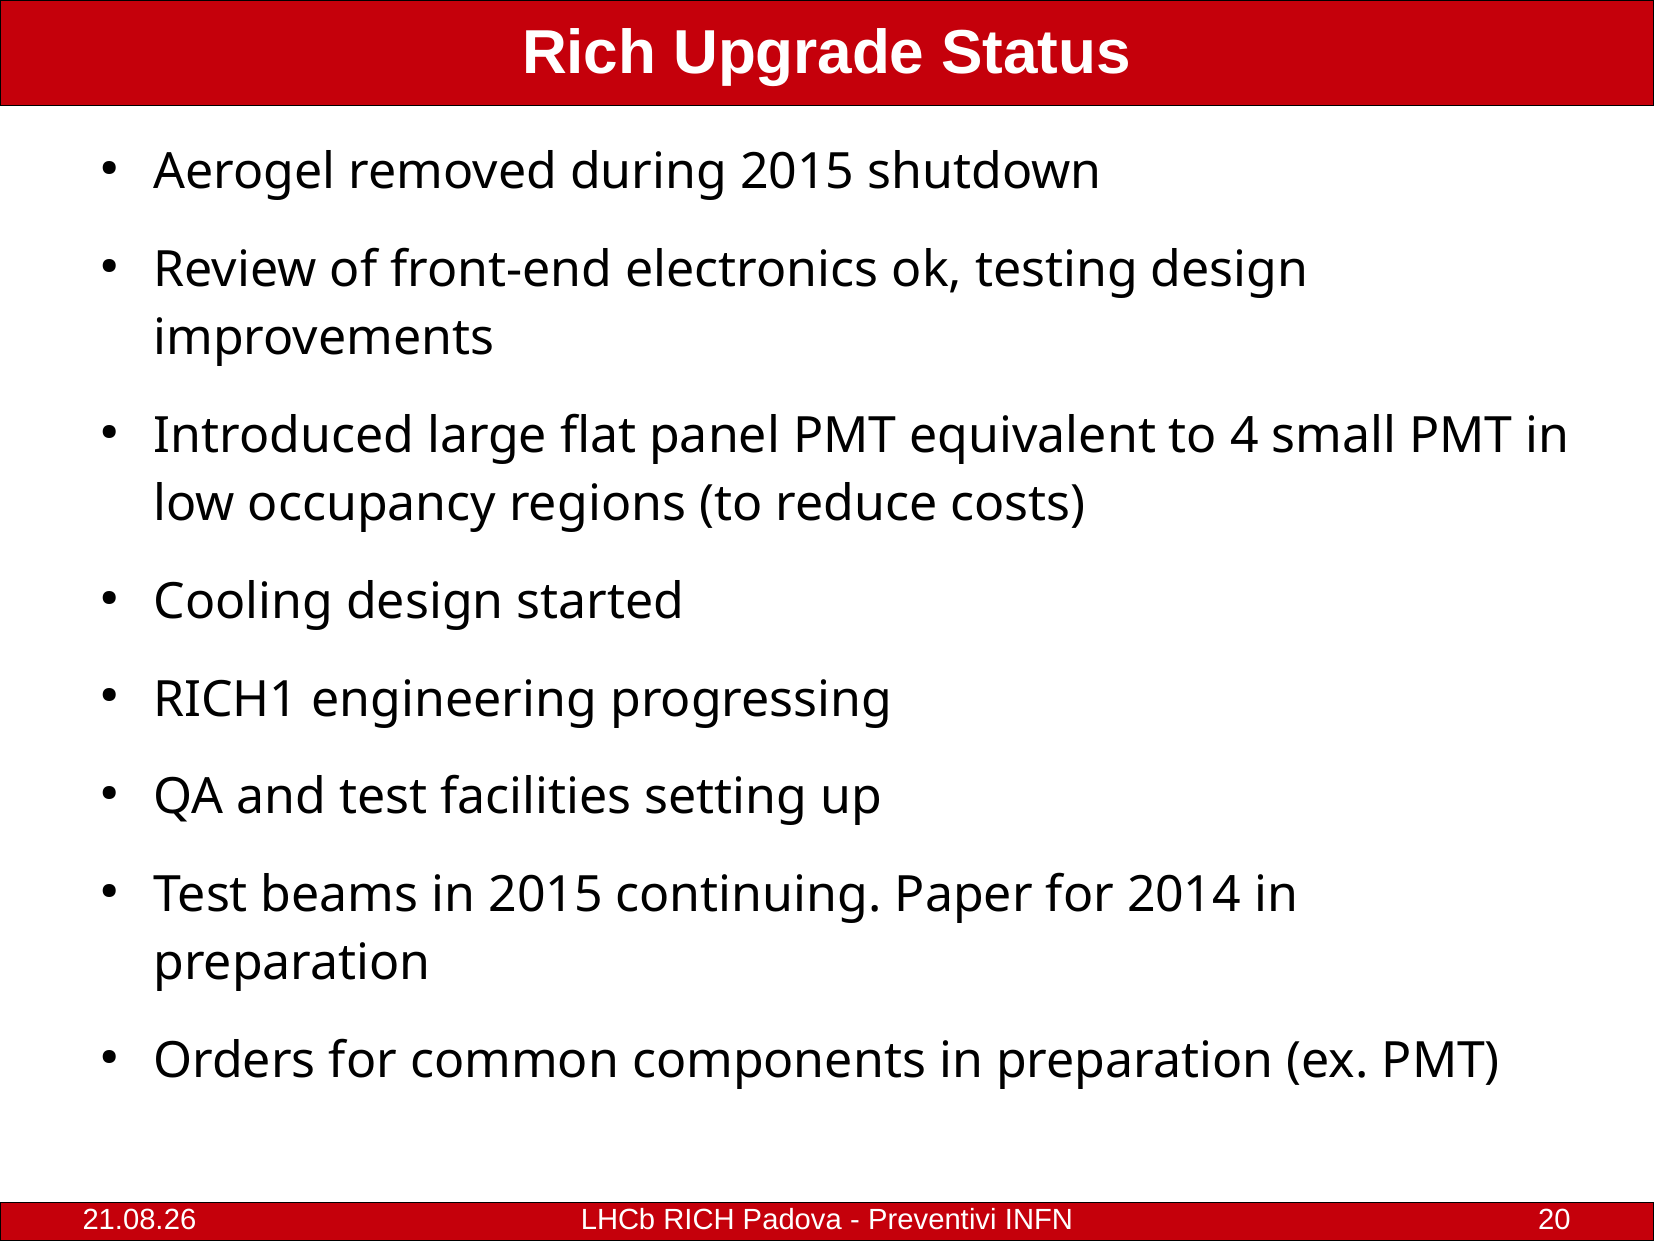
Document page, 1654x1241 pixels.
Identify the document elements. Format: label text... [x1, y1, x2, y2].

title Rich Upgrade Status [0, 0, 1654, 106]
list Aerogel removed during 2015 shutdown Review of front-end electronics ok, testing design improvements Introduced large flat panel PMT equivalent to 4 small PMT in low occupancy regions (to reduce costs) Cooling design started RICH1 engineering progressing QA and test facilities setting up Test beams in 2015 continuing. Paper for 2014 in preparation Orders for common components in preparation (ex. PMT) [82, 135, 1571, 1134]
